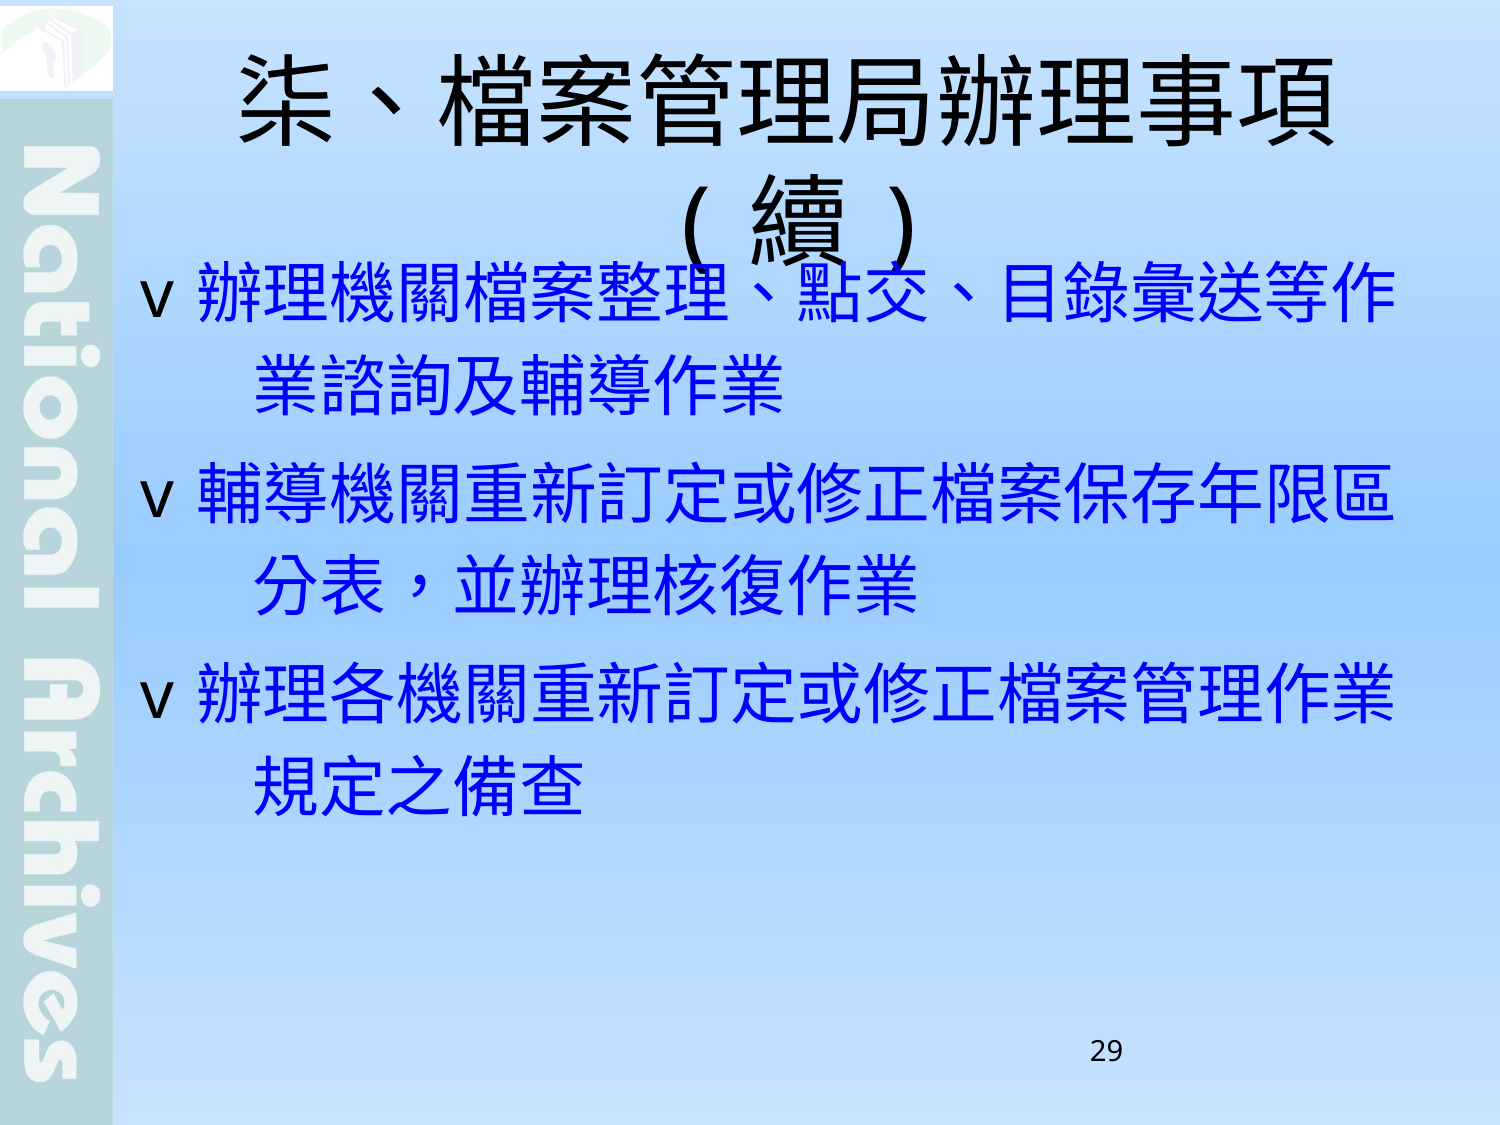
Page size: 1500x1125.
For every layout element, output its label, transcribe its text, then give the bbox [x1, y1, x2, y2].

text_box 辦理機關檔案整理、點交、目錄彙送等作業諮詢及輔導作業 輔導機關重新訂定或修正檔案保存年限區分表，並辦理核復作業 辦理各機關重新訂定或修正檔案管理作業規定之備查 [125, 232, 1438, 1025]
text_box 柒、檔案管理局辦理事項(續) [124, 31, 1474, 194]
text_box [1074, 1025, 1388, 1101]
